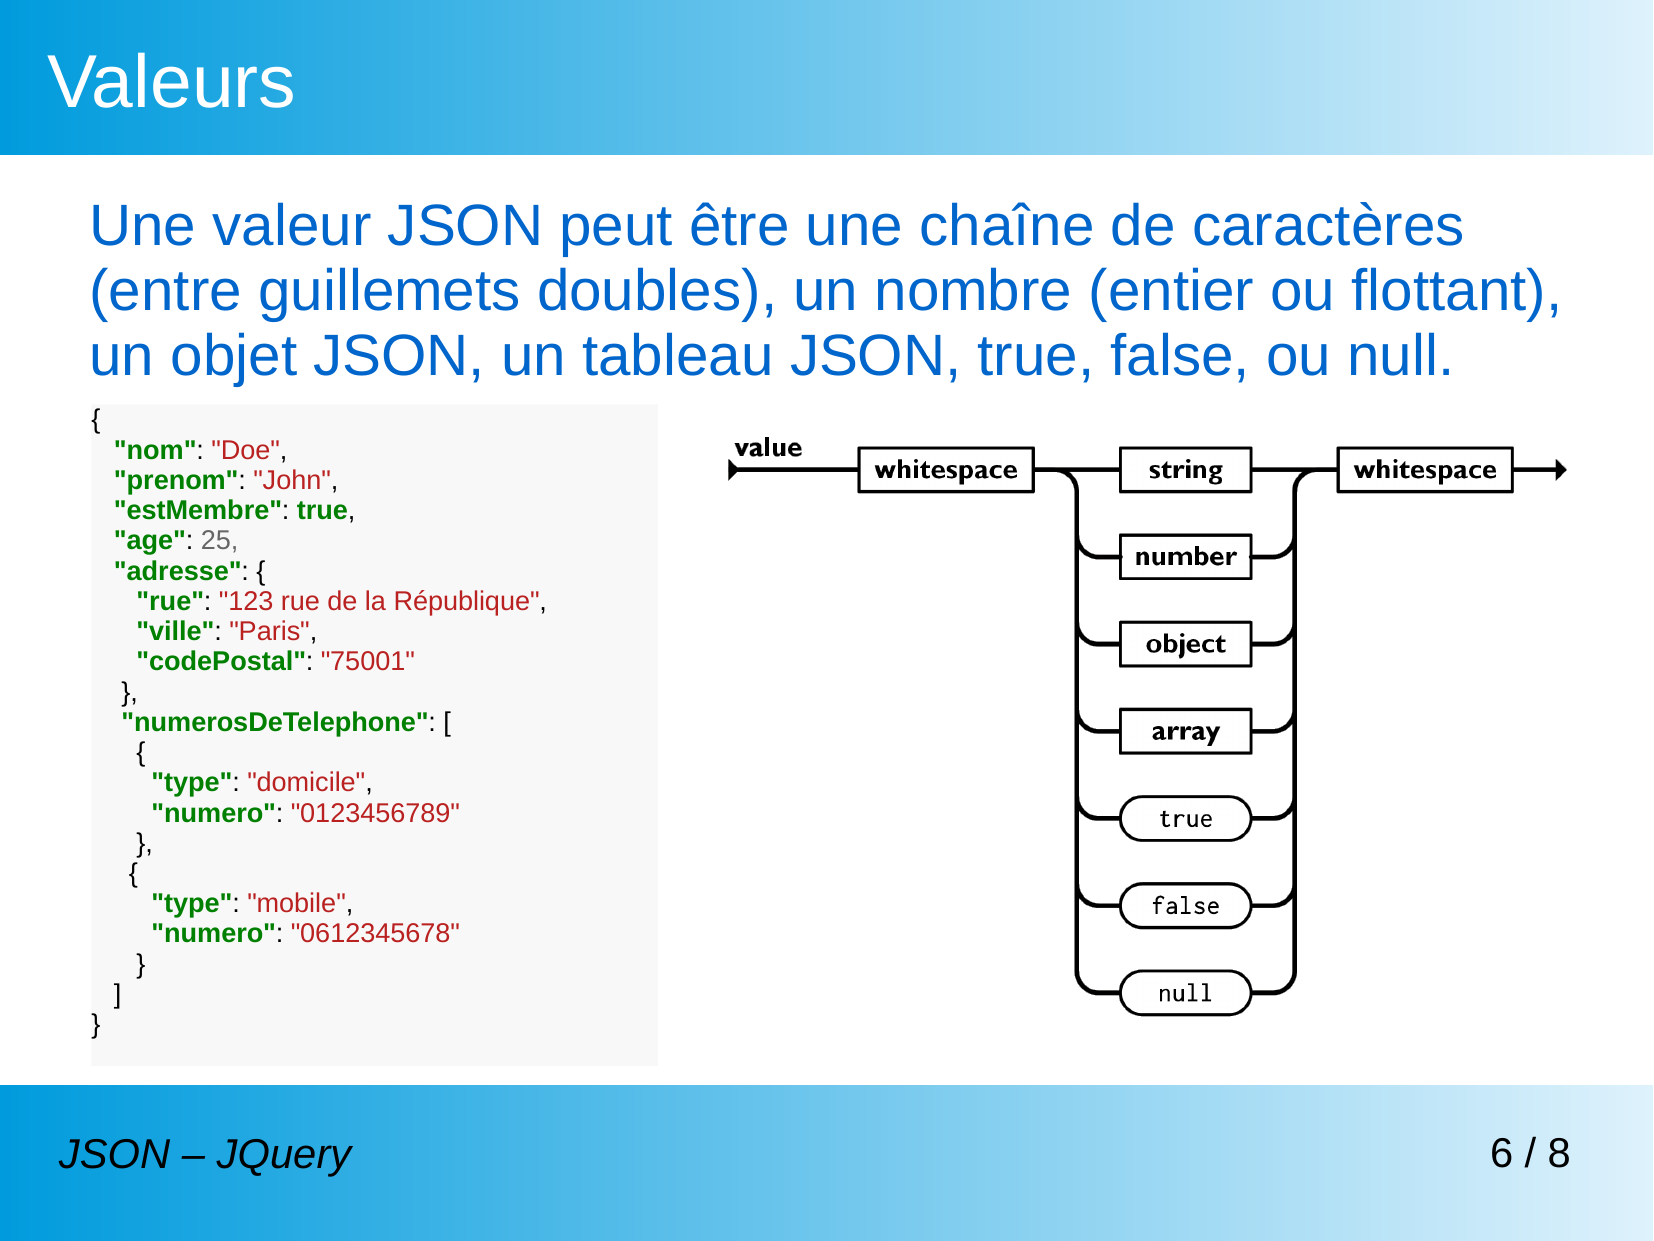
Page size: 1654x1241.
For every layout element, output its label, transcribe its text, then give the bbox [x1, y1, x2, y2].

picture [137, 1086, 142, 1240]
list { "nom": "Doe", "prenom": "John", "estMembre": true, "age": 25, "adresse": { "rue": "123 rue de la République", "ville": "Paris", "codePostal": "75001" }, "numerosDeTelephone": [ { "type": "domicile", "numero": "0123456789" }, { "type": "mobile", "numero": "0612345678" } ] } [91, 404, 658, 1066]
title Valeurs [47, 28, 1536, 134]
picture [720, 423, 1567, 1020]
list Une valeur JSON peut être une chaîne de caractères (entre guillemets doubles), un nombre (entier ou flottant), un objet JSON, un tableau JSON, true, false, ou null. [89, 192, 1578, 415]
